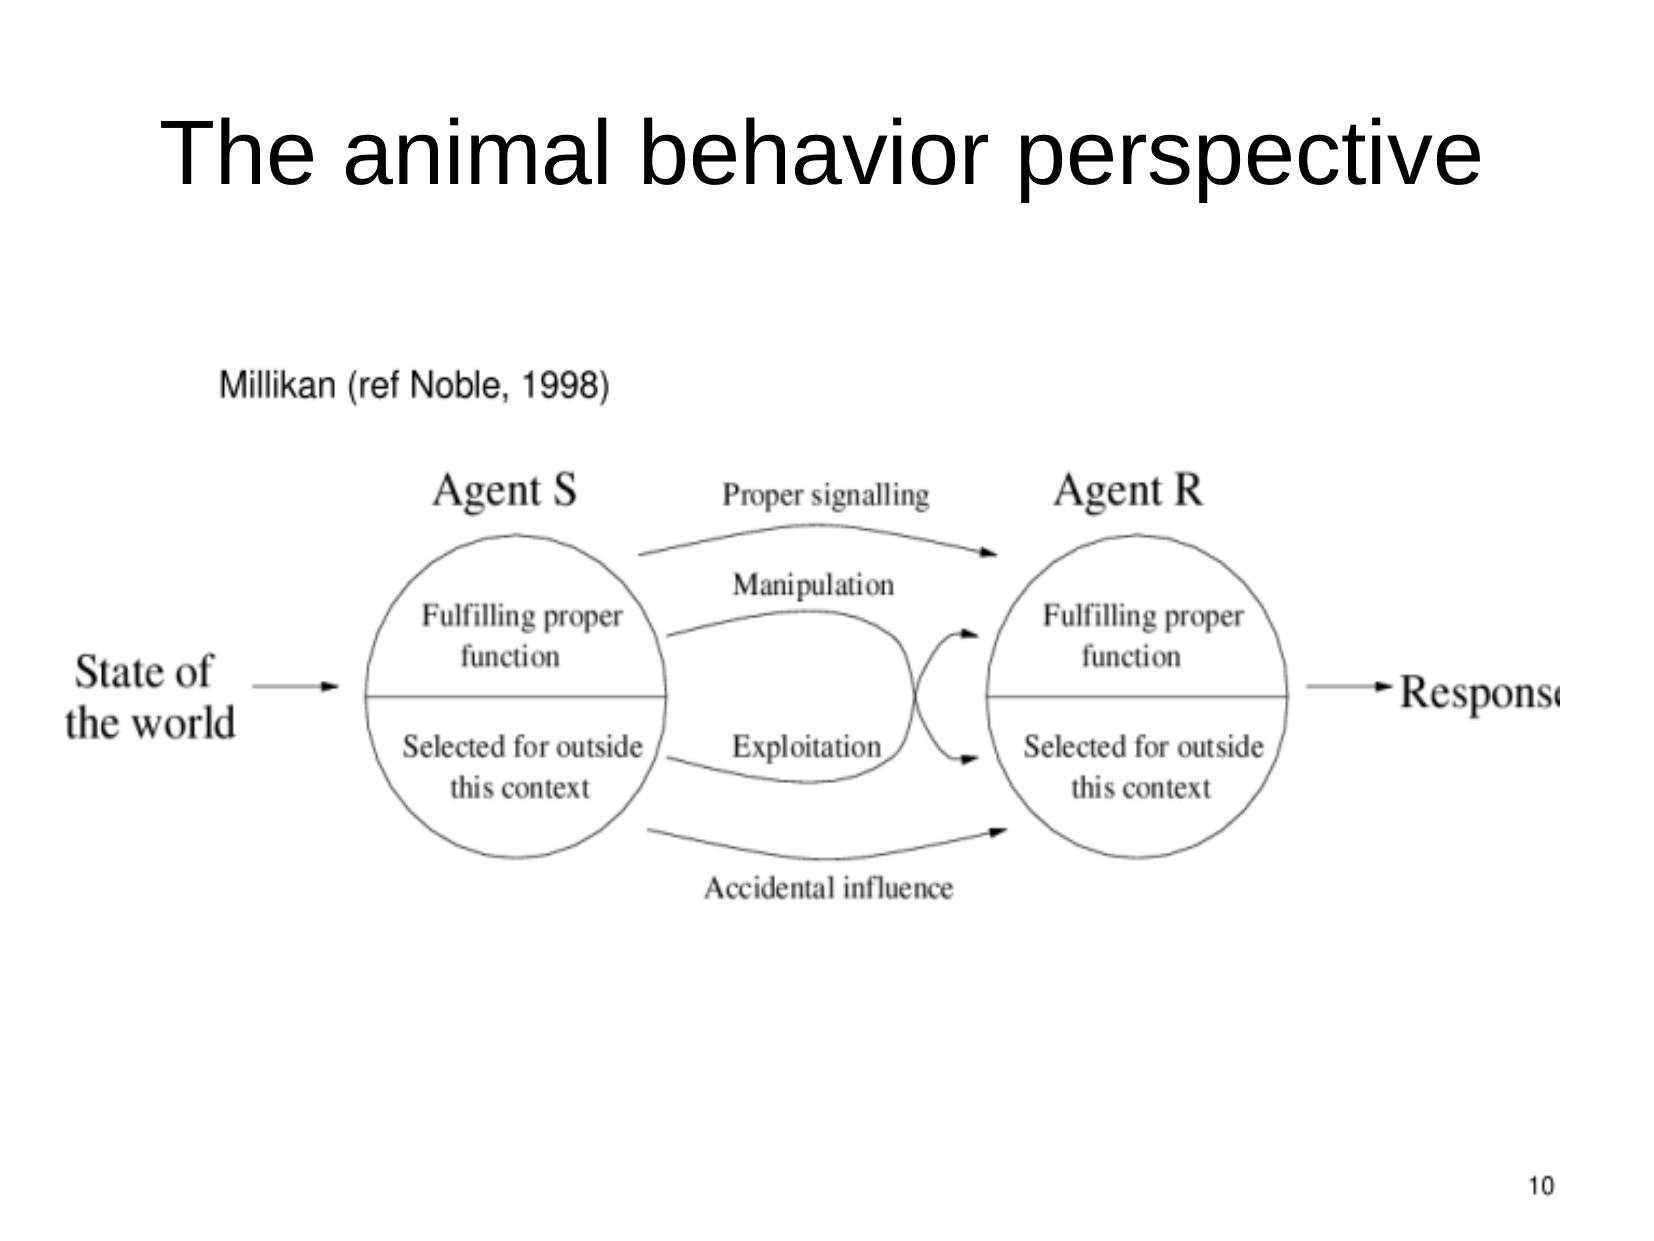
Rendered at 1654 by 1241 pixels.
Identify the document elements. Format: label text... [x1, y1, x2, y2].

picture [59, 85, 1560, 1211]
title The animal behavior perspective [147, 59, 1498, 247]
